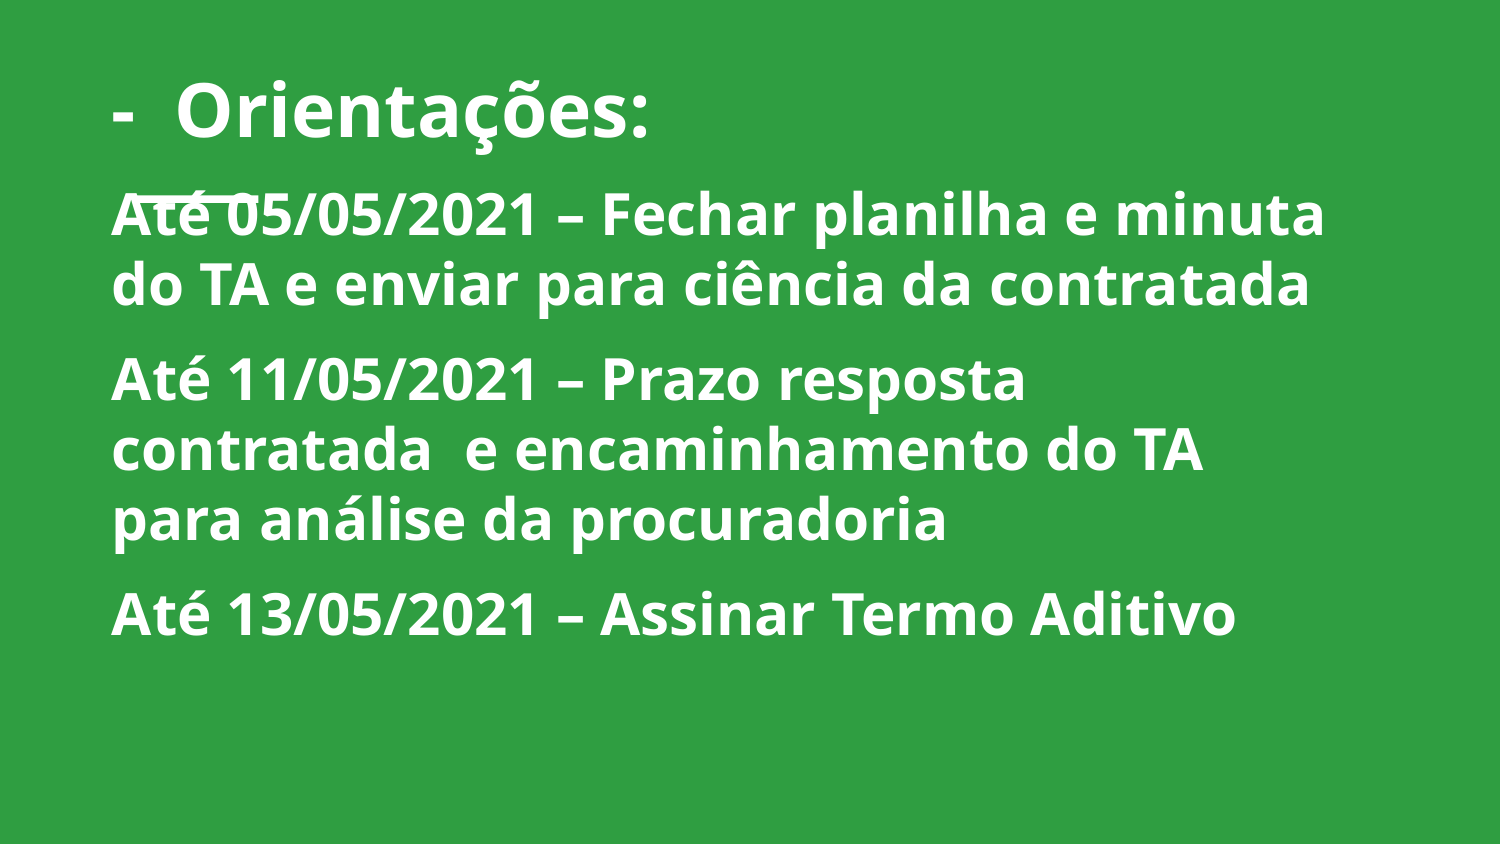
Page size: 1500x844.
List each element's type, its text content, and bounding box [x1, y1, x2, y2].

text_box - Orientações: Até 05/05/2021 – Fechar planilha e minuta do TA e enviar para ciência da contratada Até 11/05/2021 – Prazo resposta contratada e encaminhamento do TA para análise da procuradoria Até 13/05/2021 – Assinar Termo Aditivo [97, 47, 1359, 297]
